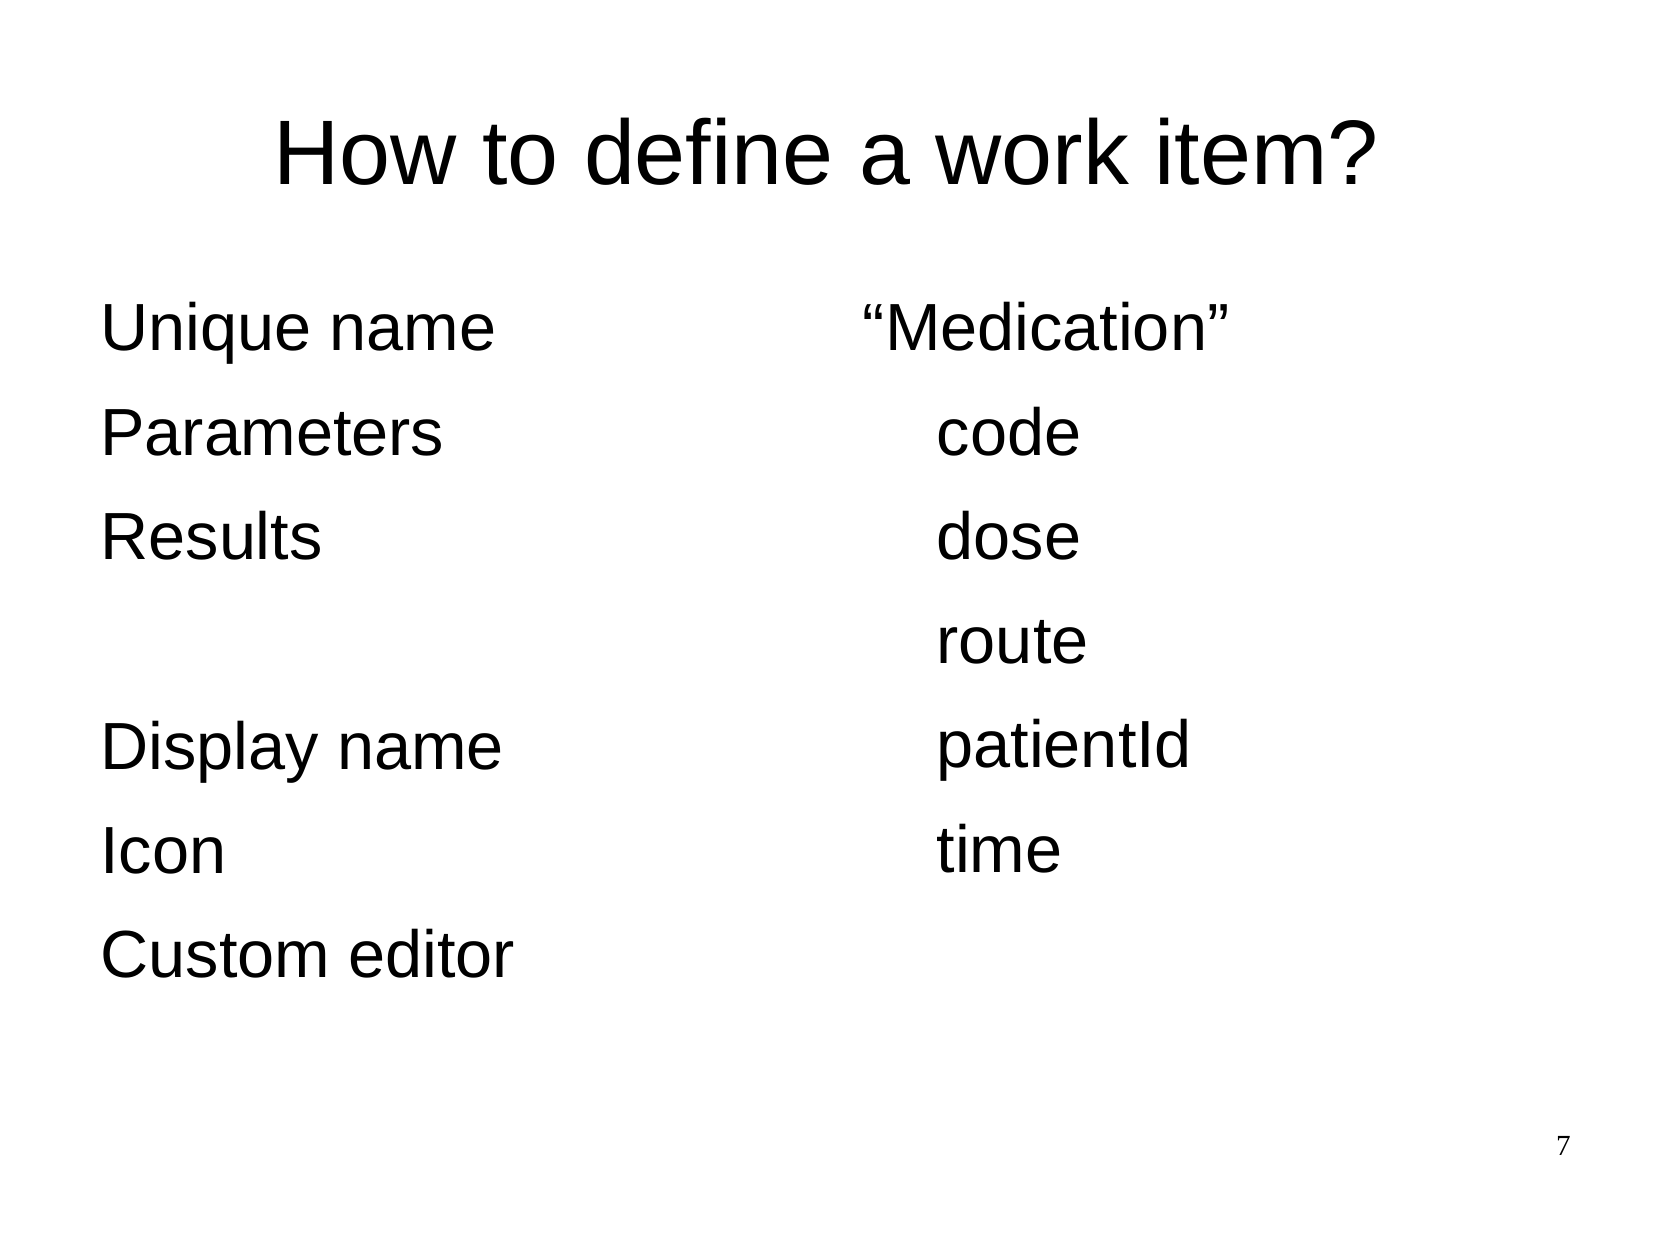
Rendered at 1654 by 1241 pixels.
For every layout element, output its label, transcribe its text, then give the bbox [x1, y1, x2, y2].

list “Medication” code dose route patientId time [845, 290, 1572, 1094]
title How to define a work item? [82, 49, 1571, 257]
list Unique name Parameters Results [82, 290, 809, 708]
list Display name Icon Custom editor [82, 708, 809, 1109]
